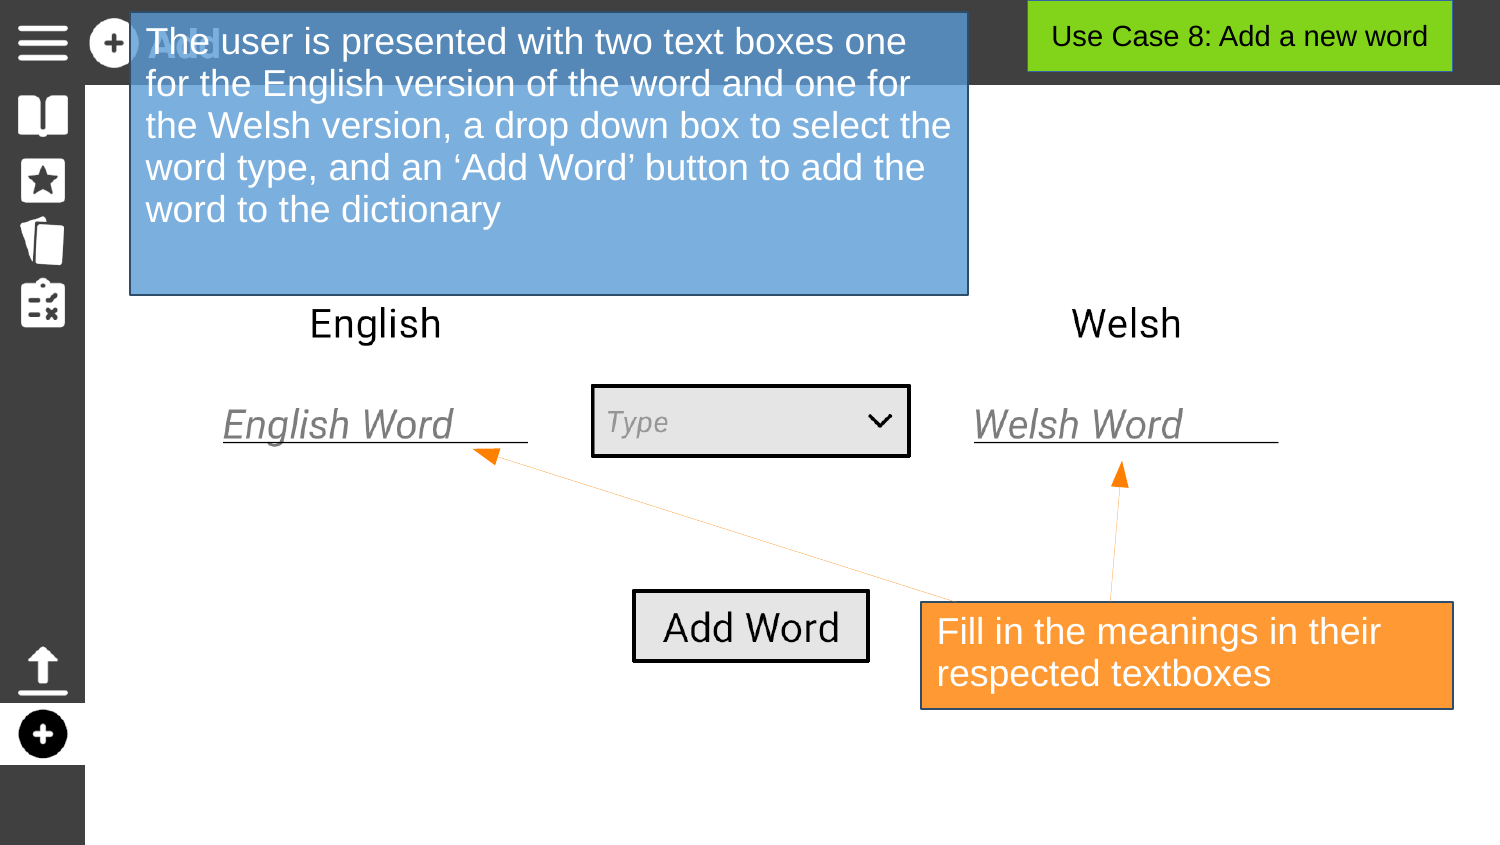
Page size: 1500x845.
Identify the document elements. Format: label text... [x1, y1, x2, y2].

picture [0, 0, 1500, 845]
text_box Use Case 8: Add a new word [1027, 0, 1453, 72]
text_box Fill in the meanings in their respected textboxes [920, 602, 1453, 709]
text_box The user is presented with two text boxes one for the English version of the word and one for the Welsh version, a drop down box to select the word type, and an ‘Add Word’ button to add the word to the dictionary [129, 11, 969, 296]
